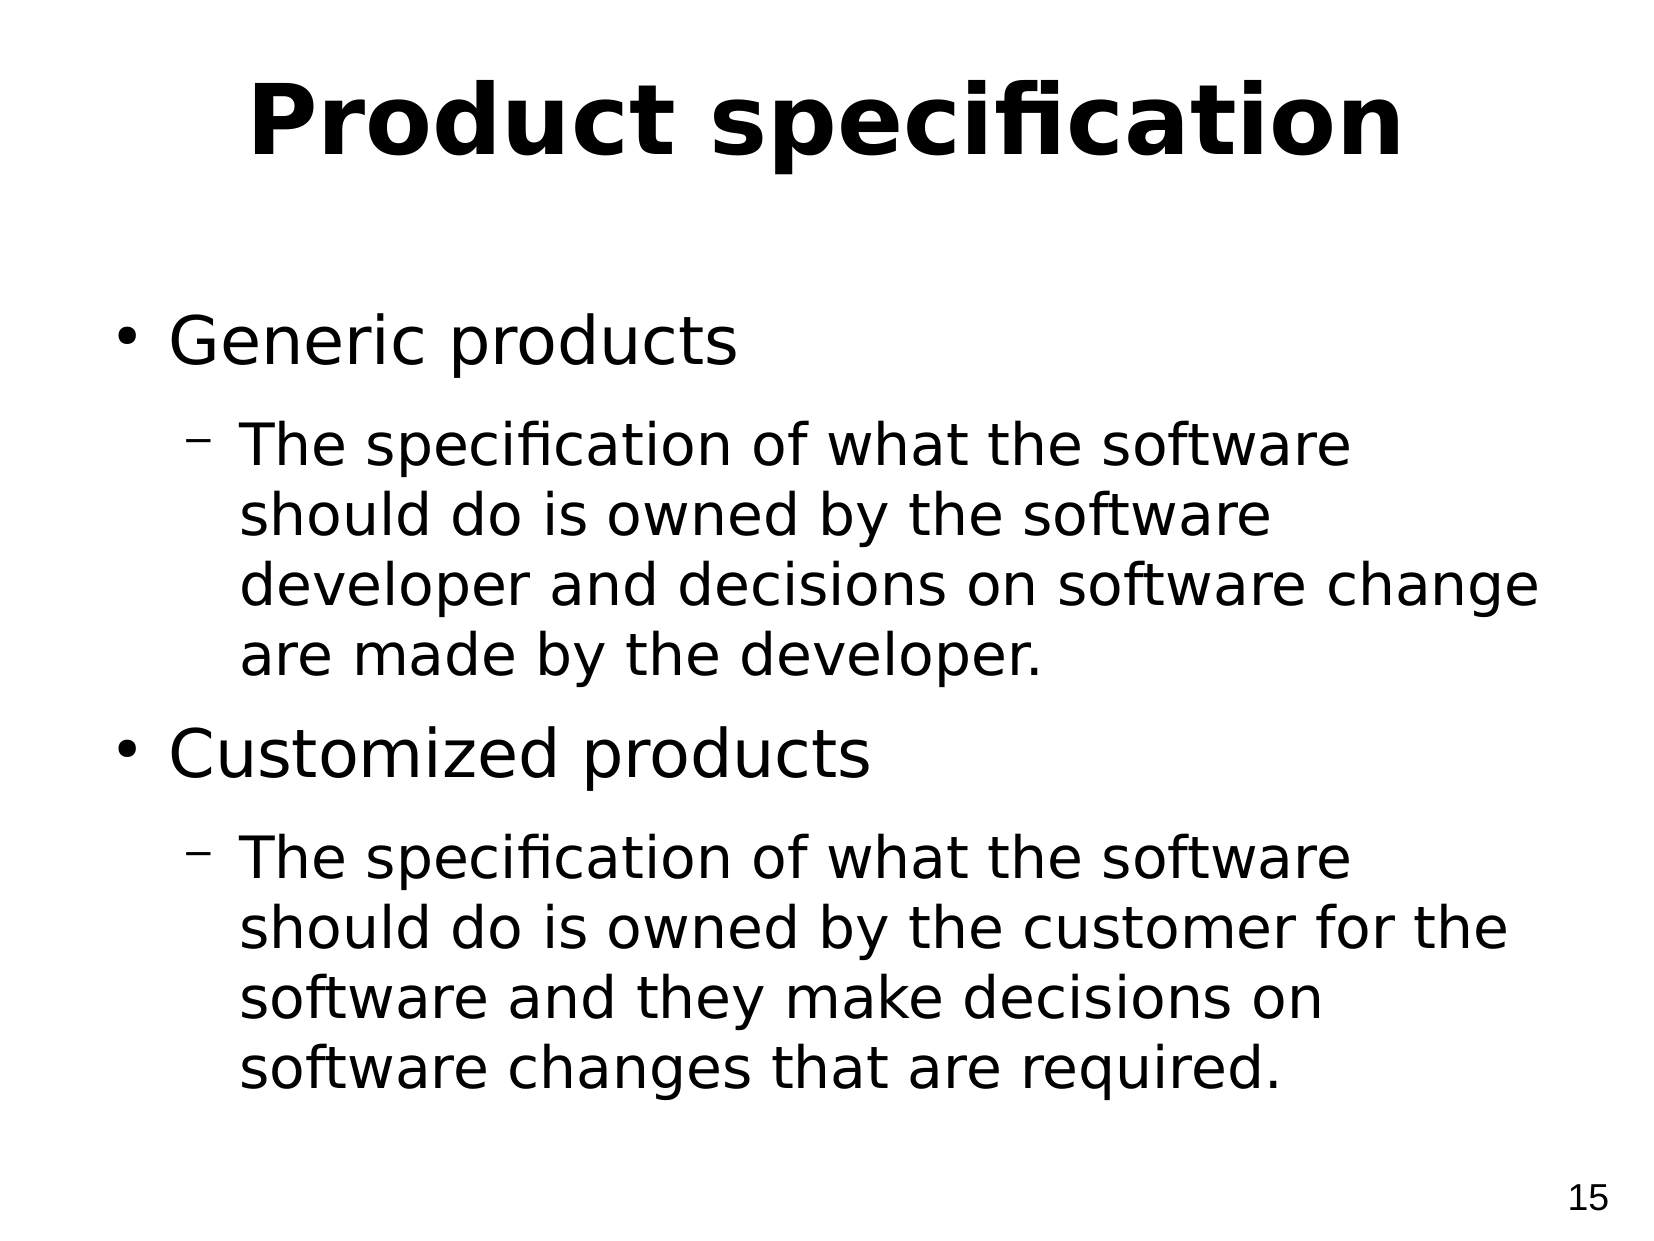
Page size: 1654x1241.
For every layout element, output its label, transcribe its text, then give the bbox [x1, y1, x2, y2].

title Product specification [82, 49, 1571, 195]
list Generic products The specification of what the software should do is owned by the software developer and decisions on software change are made by the developer. Customized products The specification of what the software should do is owned by the customer for the software and they make decisions on software changes that are required. [82, 290, 1571, 1010]
